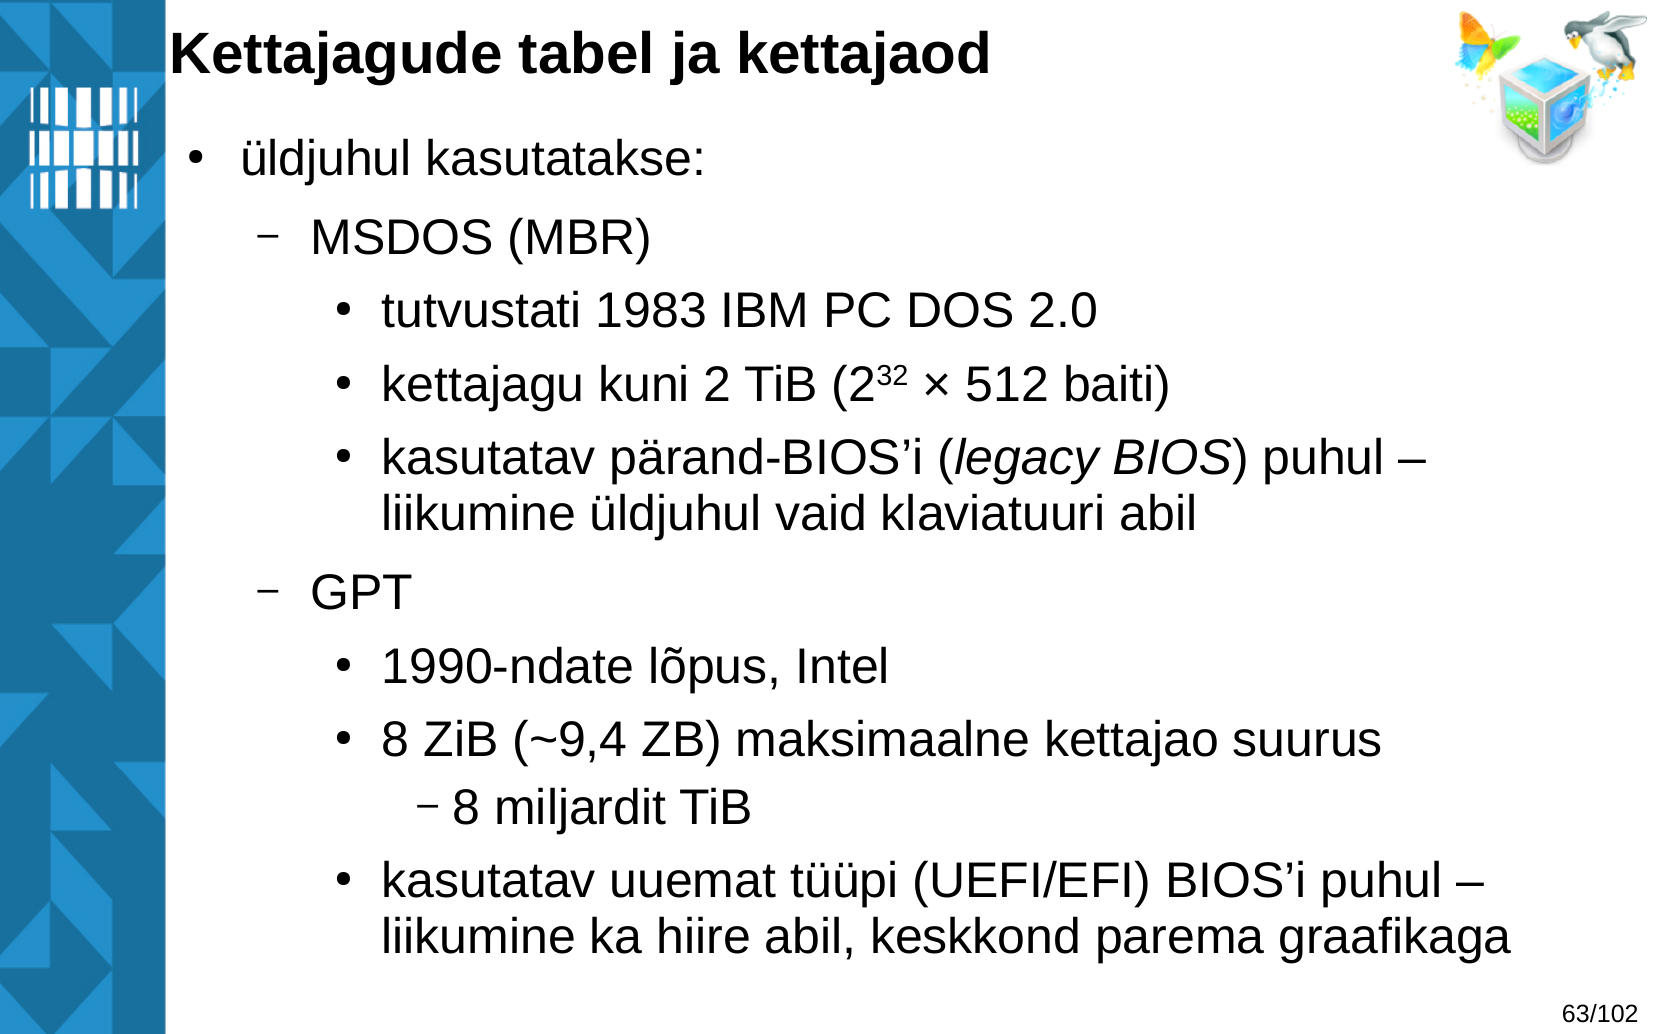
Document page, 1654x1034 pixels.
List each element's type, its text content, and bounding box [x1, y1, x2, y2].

title Kettajagude tabel ja kettajaod [169, 11, 1571, 95]
picture [1452, 7, 1653, 166]
list üldjuhul kasutatakse: MSDOS (MBR) tutvustati 1983 IBM PC DOS 2.0 kettajagu kuni 2 TiB (232 × 512 baiti) kasutatav pärand-BIOS’i (legacy BIOS) puhul – liikumine üldjuhul vaid klaviatuuri abil GPT 1990-ndate lõpus, Intel 8 ZiB (~9,4 ZB) maksimaalne kettajao suurus 8 miljardit TiB kasutatav uuemat tüüpi (UEFI/EFI) BIOS’i puhul – liikumine ka hiire abil, keskkond parema graafikaga [169, 129, 1630, 997]
